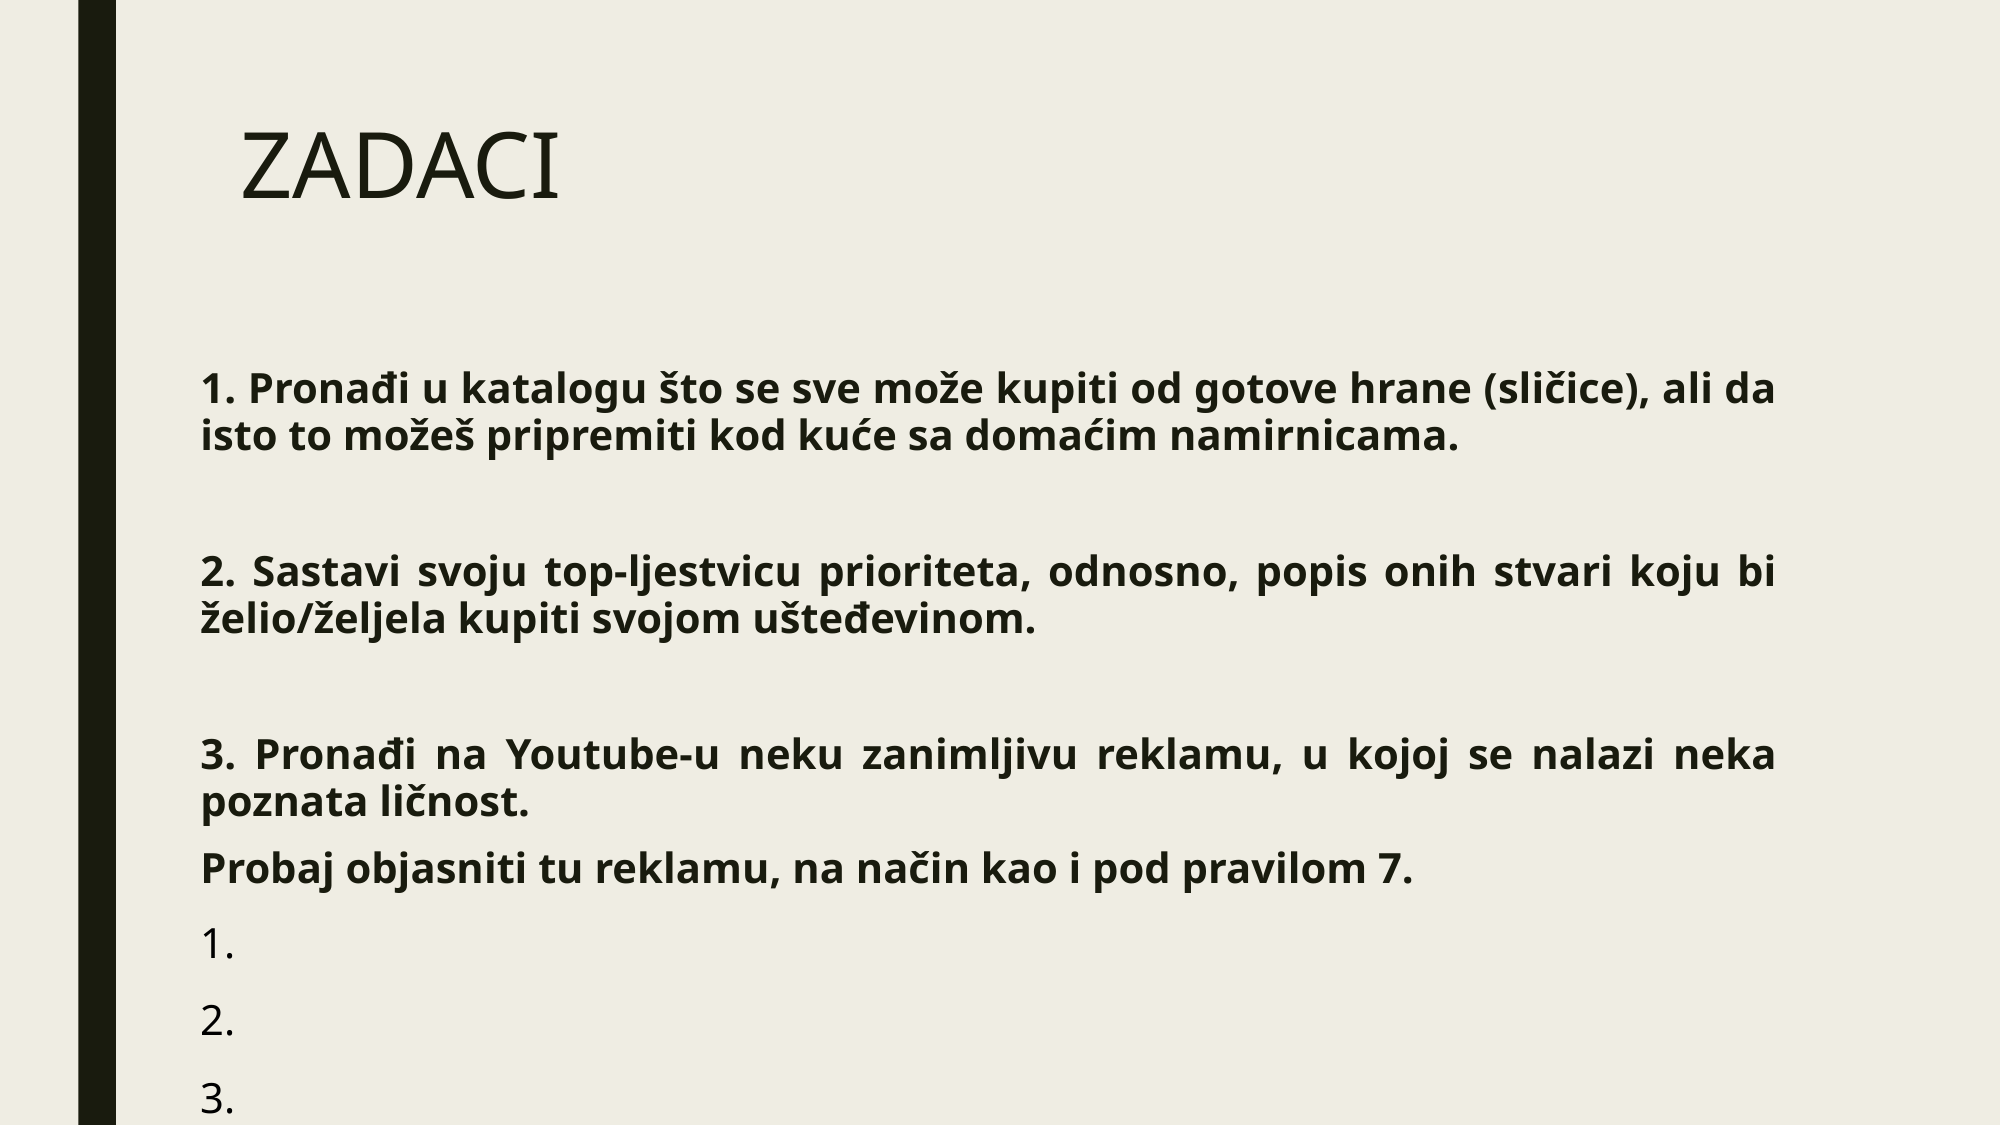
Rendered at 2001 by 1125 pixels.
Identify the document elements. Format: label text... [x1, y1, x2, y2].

title ZADACI [225, 112, 1801, 287]
list 1. Pronađi u katalogu što se sve može kupiti od gotove hrane (sličice), ali da isto to možeš pripremiti kod kuće sa domaćim namirnicama. 2. Sastavi svoju top-ljestvicu prioriteta, odnosno, popis onih stvari koju bi želio/željela kupiti svojom ušteđevinom. 3. Pronađi na Youtube-u neku zanimljivu reklamu, u kojoj se nalazi neka poznata ličnost. Probaj objasniti tu reklamu, na način kao i pod pravilom 7. [185, 287, 1801, 954]
